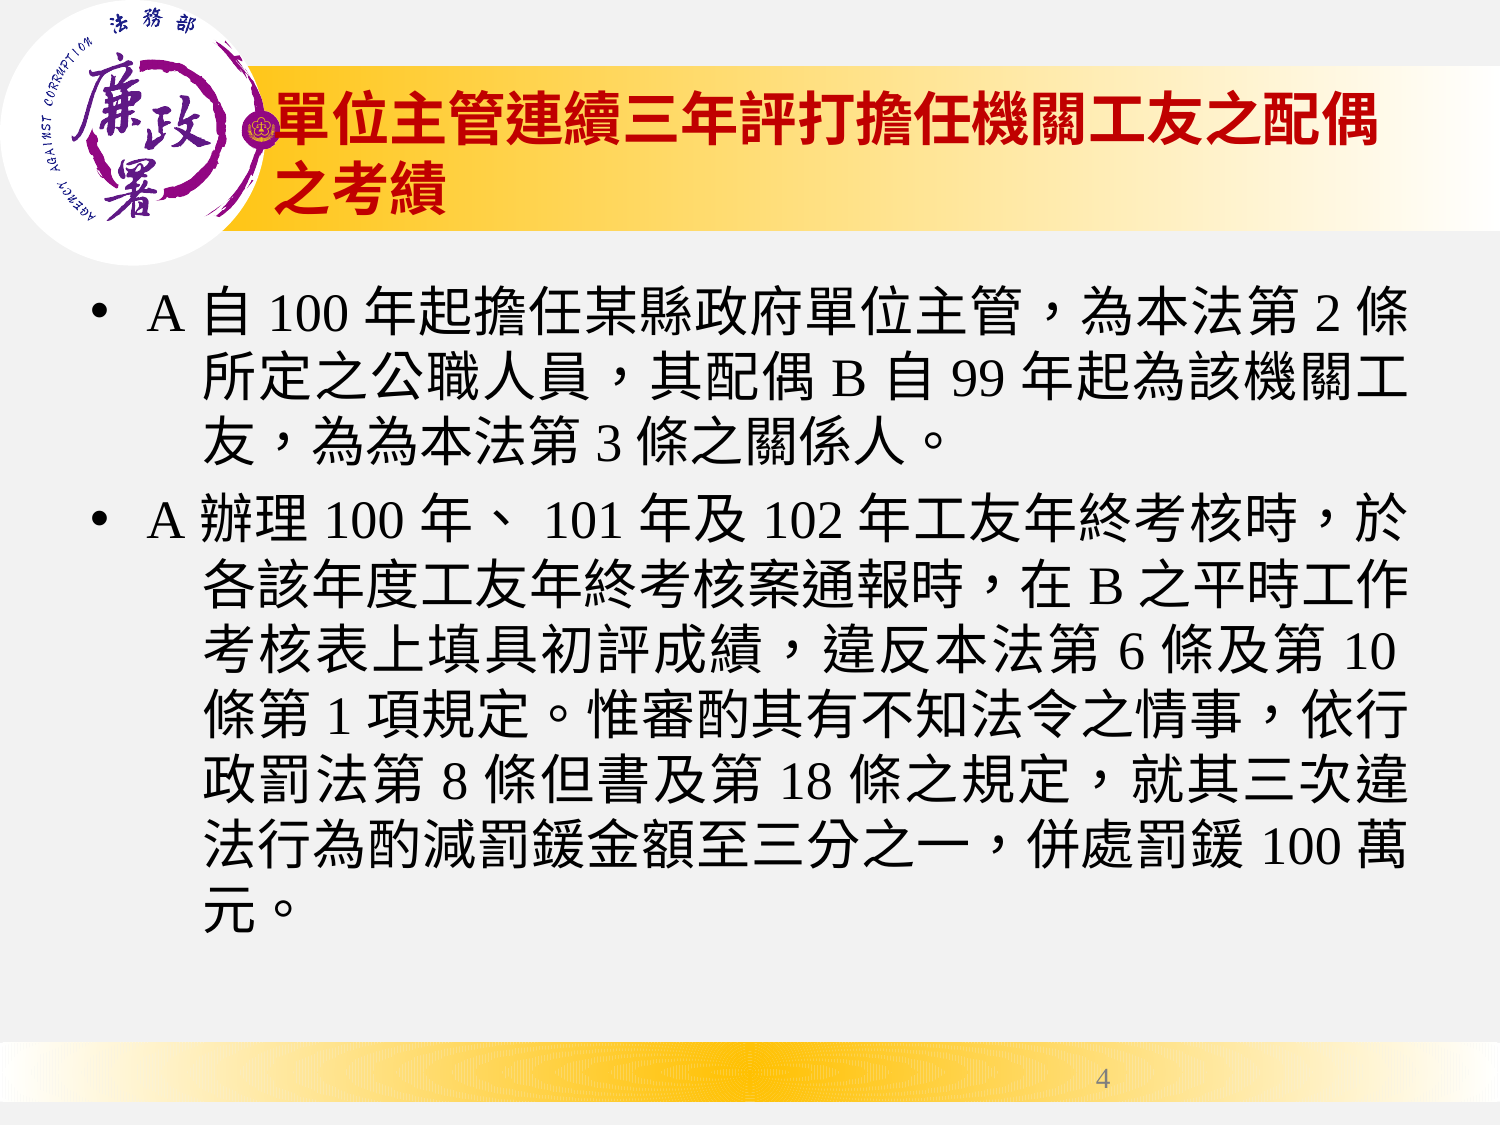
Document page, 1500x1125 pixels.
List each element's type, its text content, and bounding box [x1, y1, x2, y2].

title 單位主管連續三年評打擔任機關工友之配偶之考績 [257, 70, 1426, 235]
list A自100年起擔任某縣政府單位主管，為本法第2條所定之公職人員，其配偶B自99年起為該機關工友，為為本法第3條之關係人。 A辦理100年、101年及102年工友年終考核時，於各該年度工友年終考核案通報時，在B之平時工作考核表上填具初評成績，違反本法第6條及第10條第1項規定。惟審酌其有不知法令之情事，依行政罰法第8條但書及第18條之規定，就其三次違法行為酌減罰鍰金額至三分之一，併處罰鍰100萬元。 [75, 269, 1426, 1012]
text_box 4 [1080, 1046, 1431, 1107]
